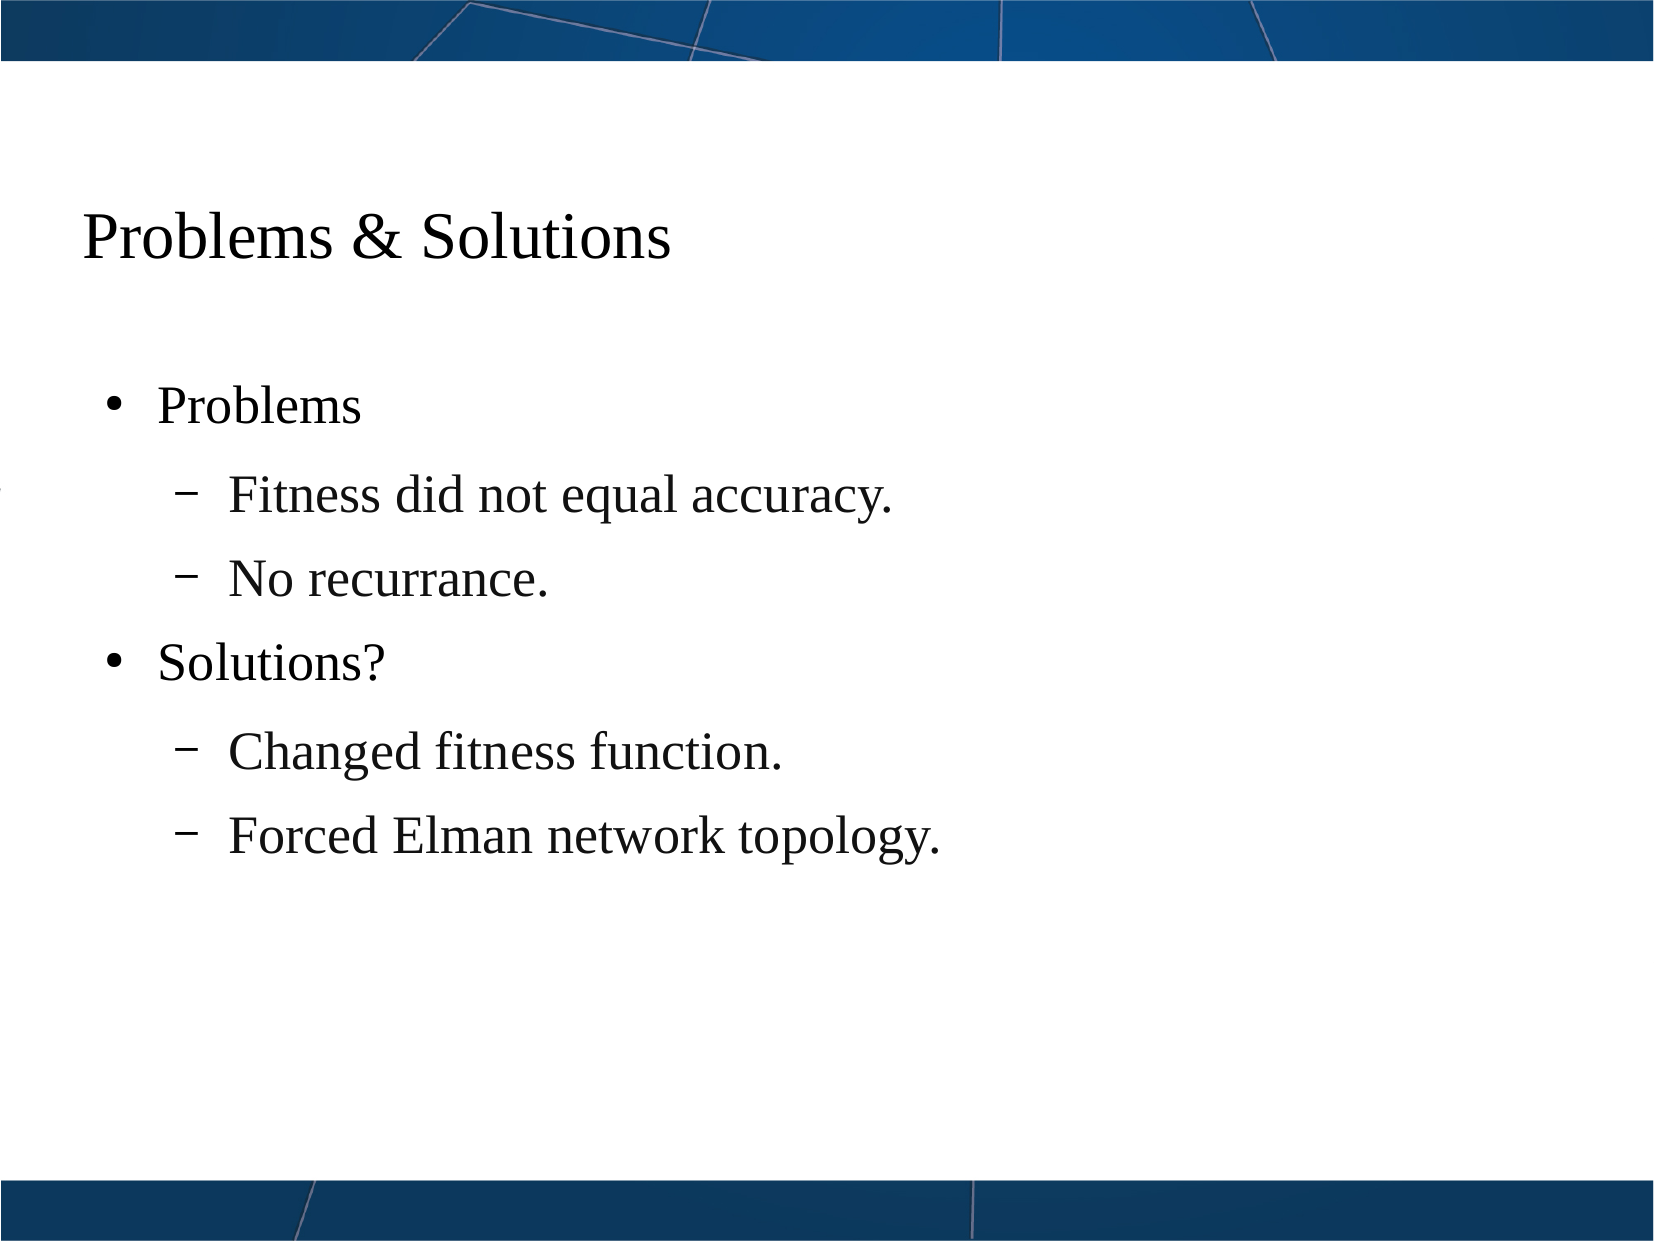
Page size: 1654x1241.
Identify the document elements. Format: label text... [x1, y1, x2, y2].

title Problems & Solutions [82, 132, 1571, 340]
picture [0, 0, 1654, 1241]
list Problems Fitness did not equal accuracy. No recurrance. Solutions? Changed fitness function. Forced Elman network topology. [86, 375, 1576, 1095]
